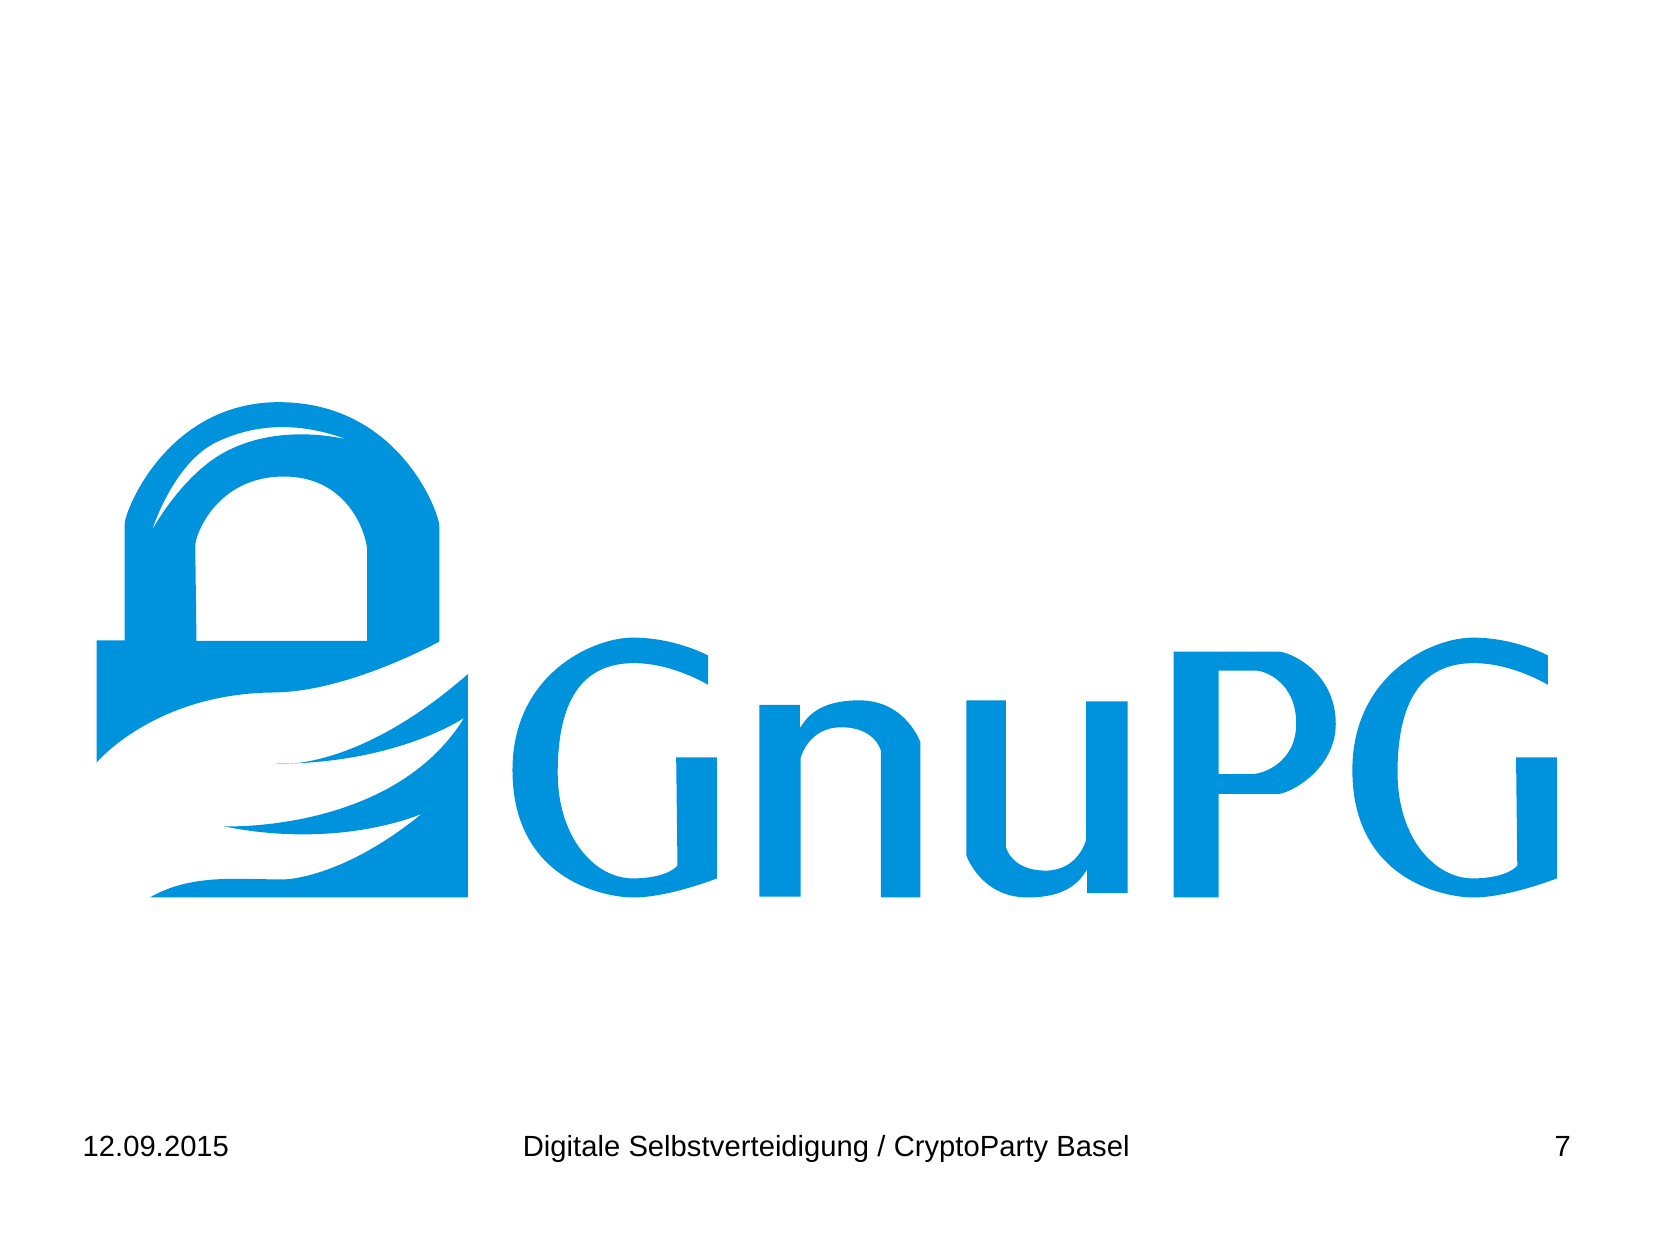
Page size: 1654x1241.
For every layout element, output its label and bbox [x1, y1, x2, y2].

picture [82, 390, 1571, 910]
